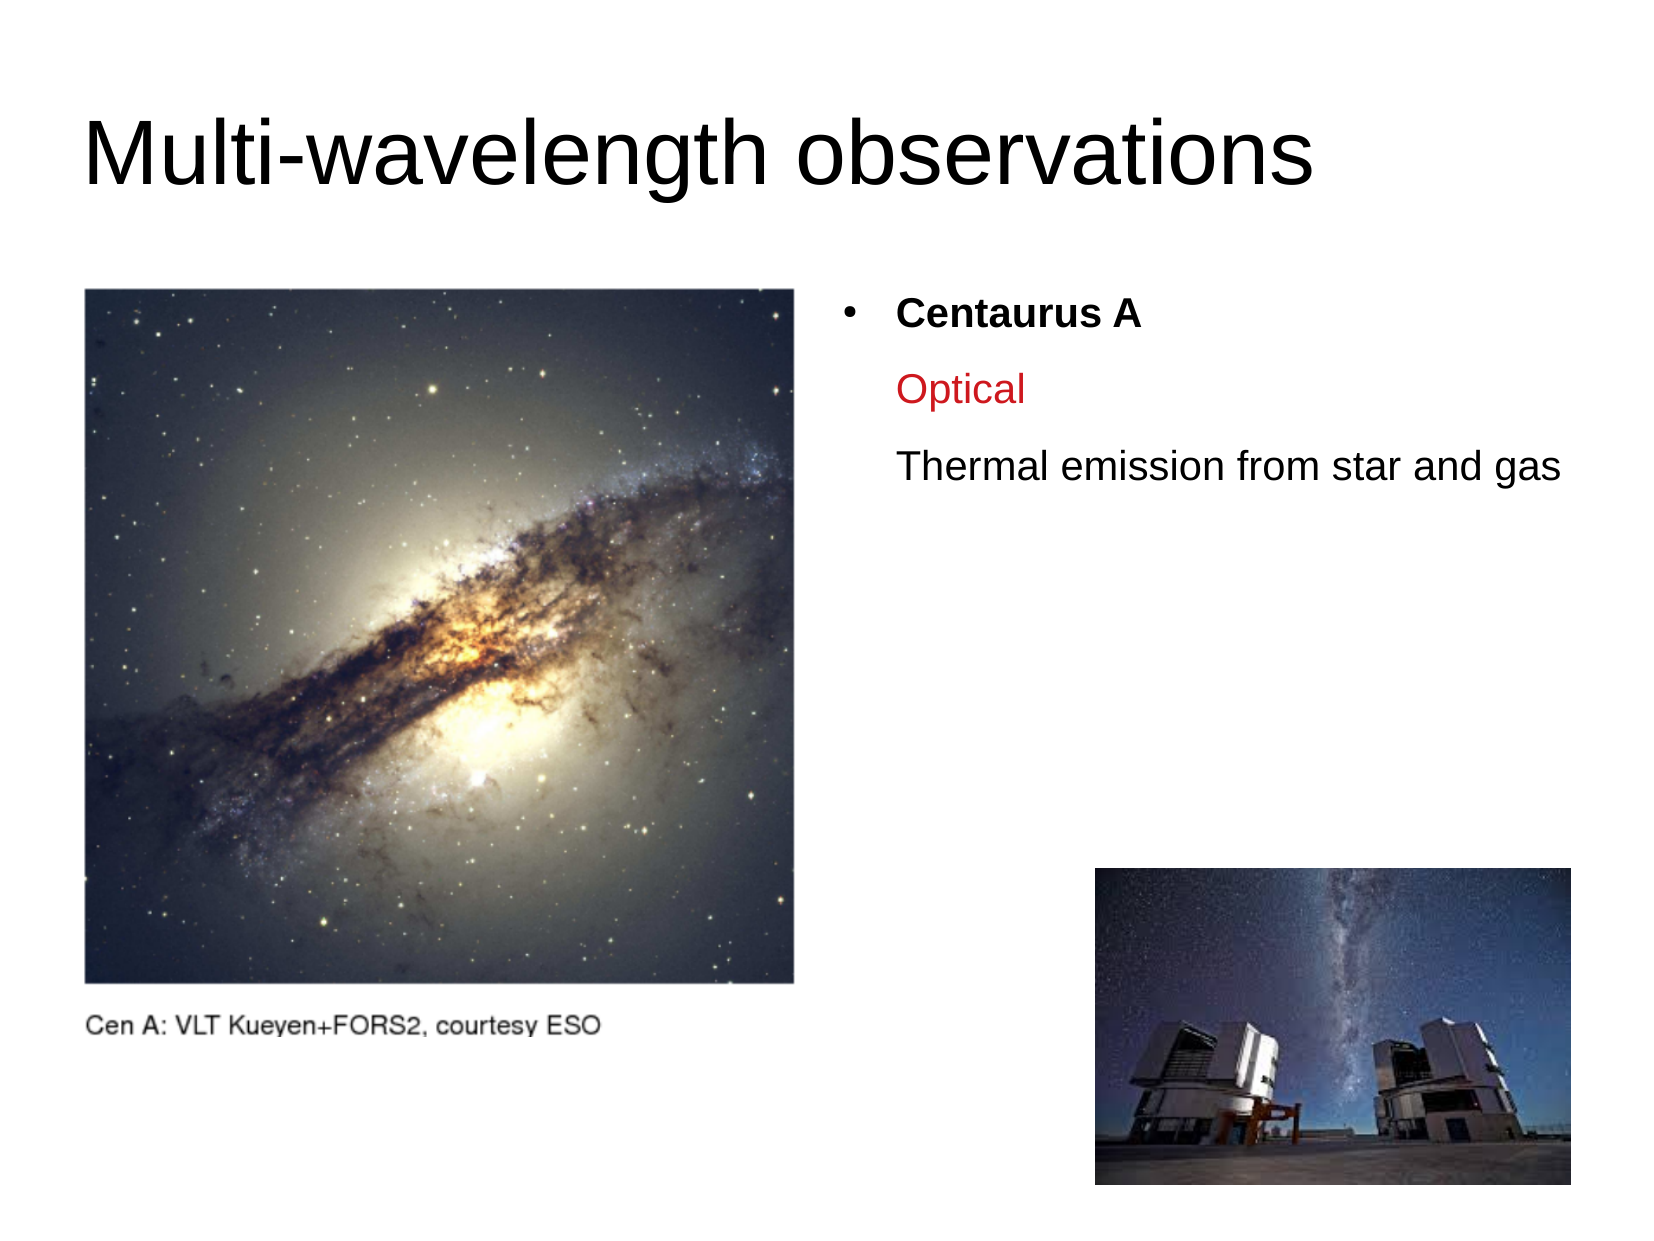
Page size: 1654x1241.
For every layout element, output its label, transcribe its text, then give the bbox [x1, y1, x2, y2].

list Centaurus A Optical Thermal emission from star and gas [825, 290, 1571, 841]
picture [1095, 868, 1571, 1186]
title Multi-wavelength observations [82, 49, 1571, 257]
picture [75, 266, 811, 1037]
